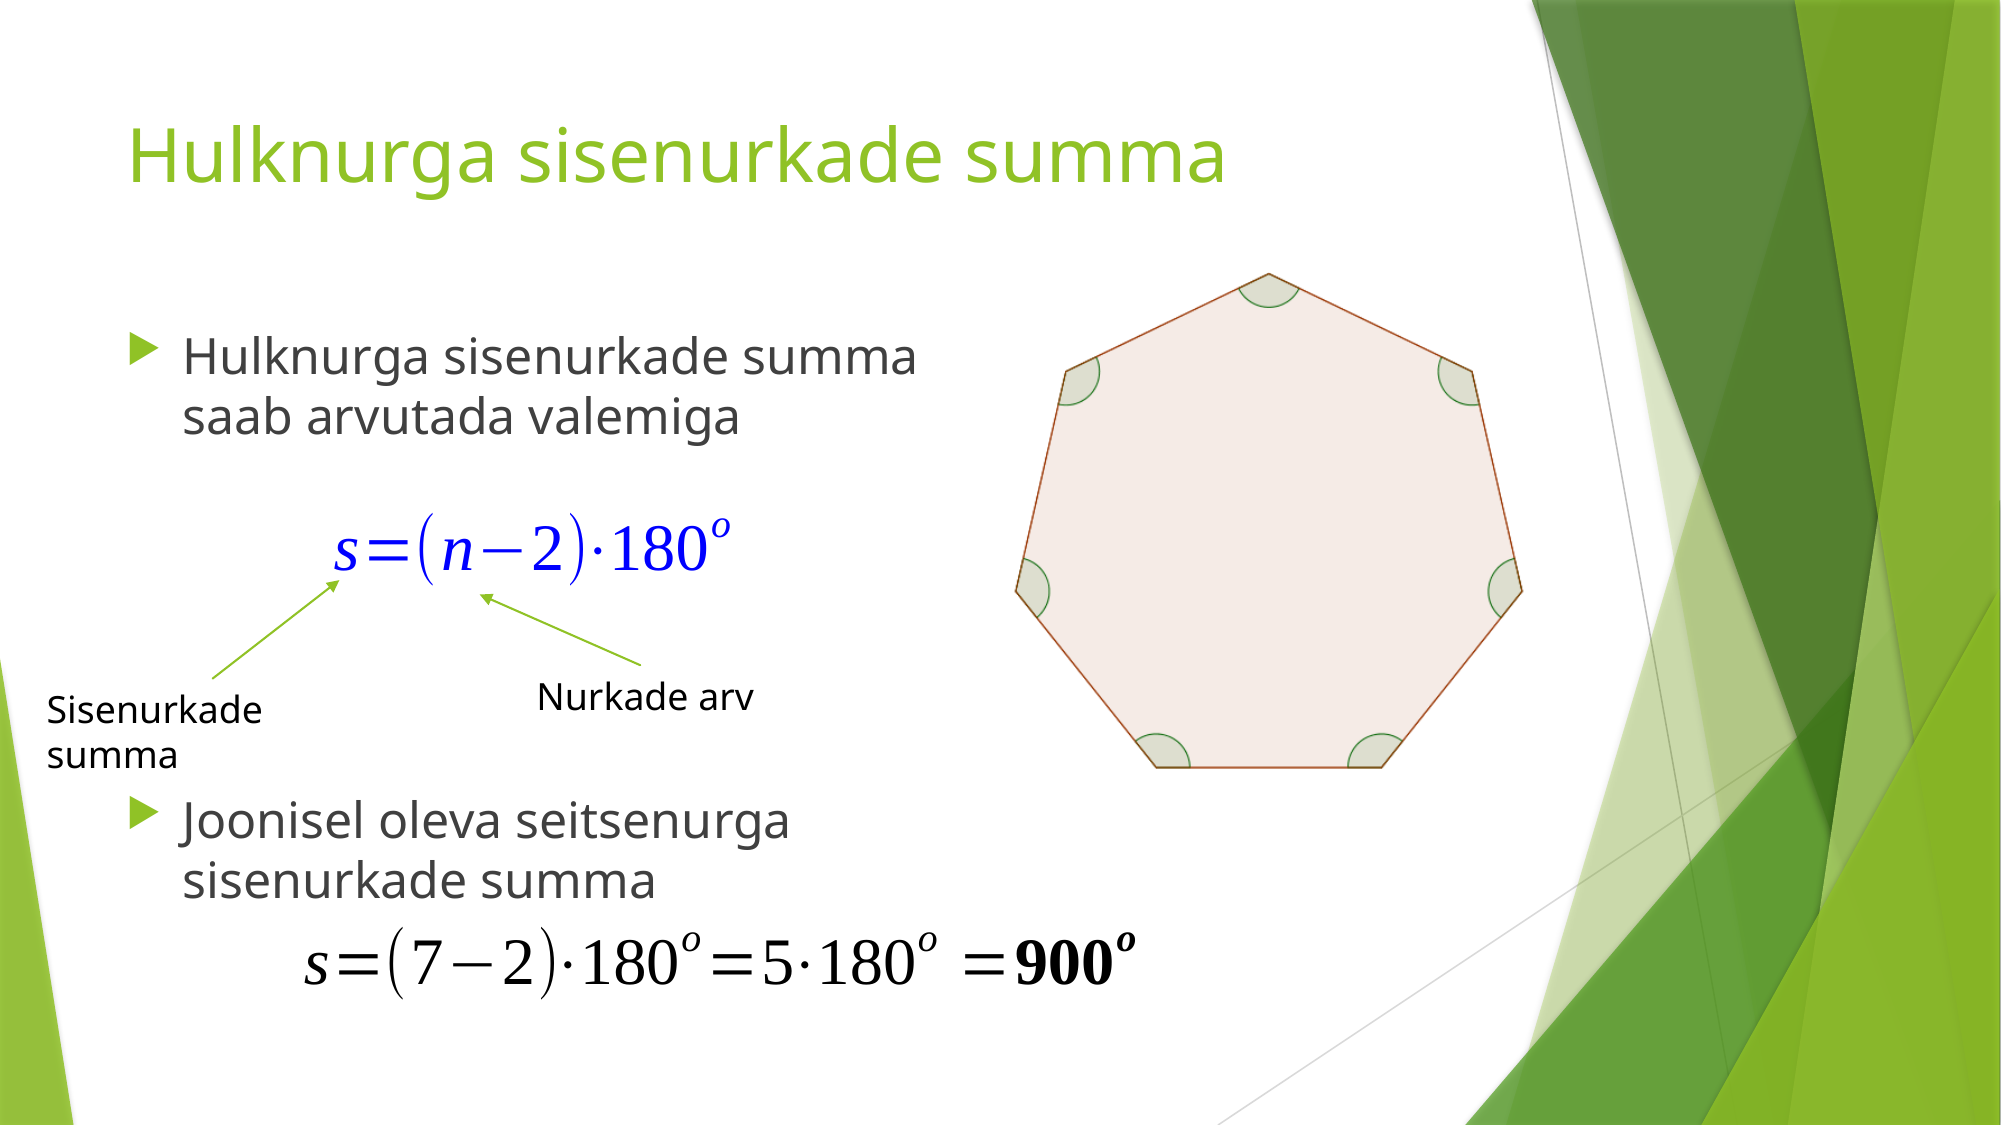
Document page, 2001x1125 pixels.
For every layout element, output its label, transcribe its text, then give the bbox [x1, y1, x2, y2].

chart [295, 915, 1144, 1004]
title Hulknurga sisenurkade summa [111, 99, 1522, 317]
list Hulknurga sisenurkade summa saab arvutada valemiga Joonisel oleva seitsenurga sisenurkade summa [111, 316, 979, 1054]
text_box Sisenurkade summa [32, 678, 393, 784]
chart [324, 501, 738, 590]
text_box Nurkade arv [521, 665, 781, 726]
picture [1008, 271, 1529, 780]
